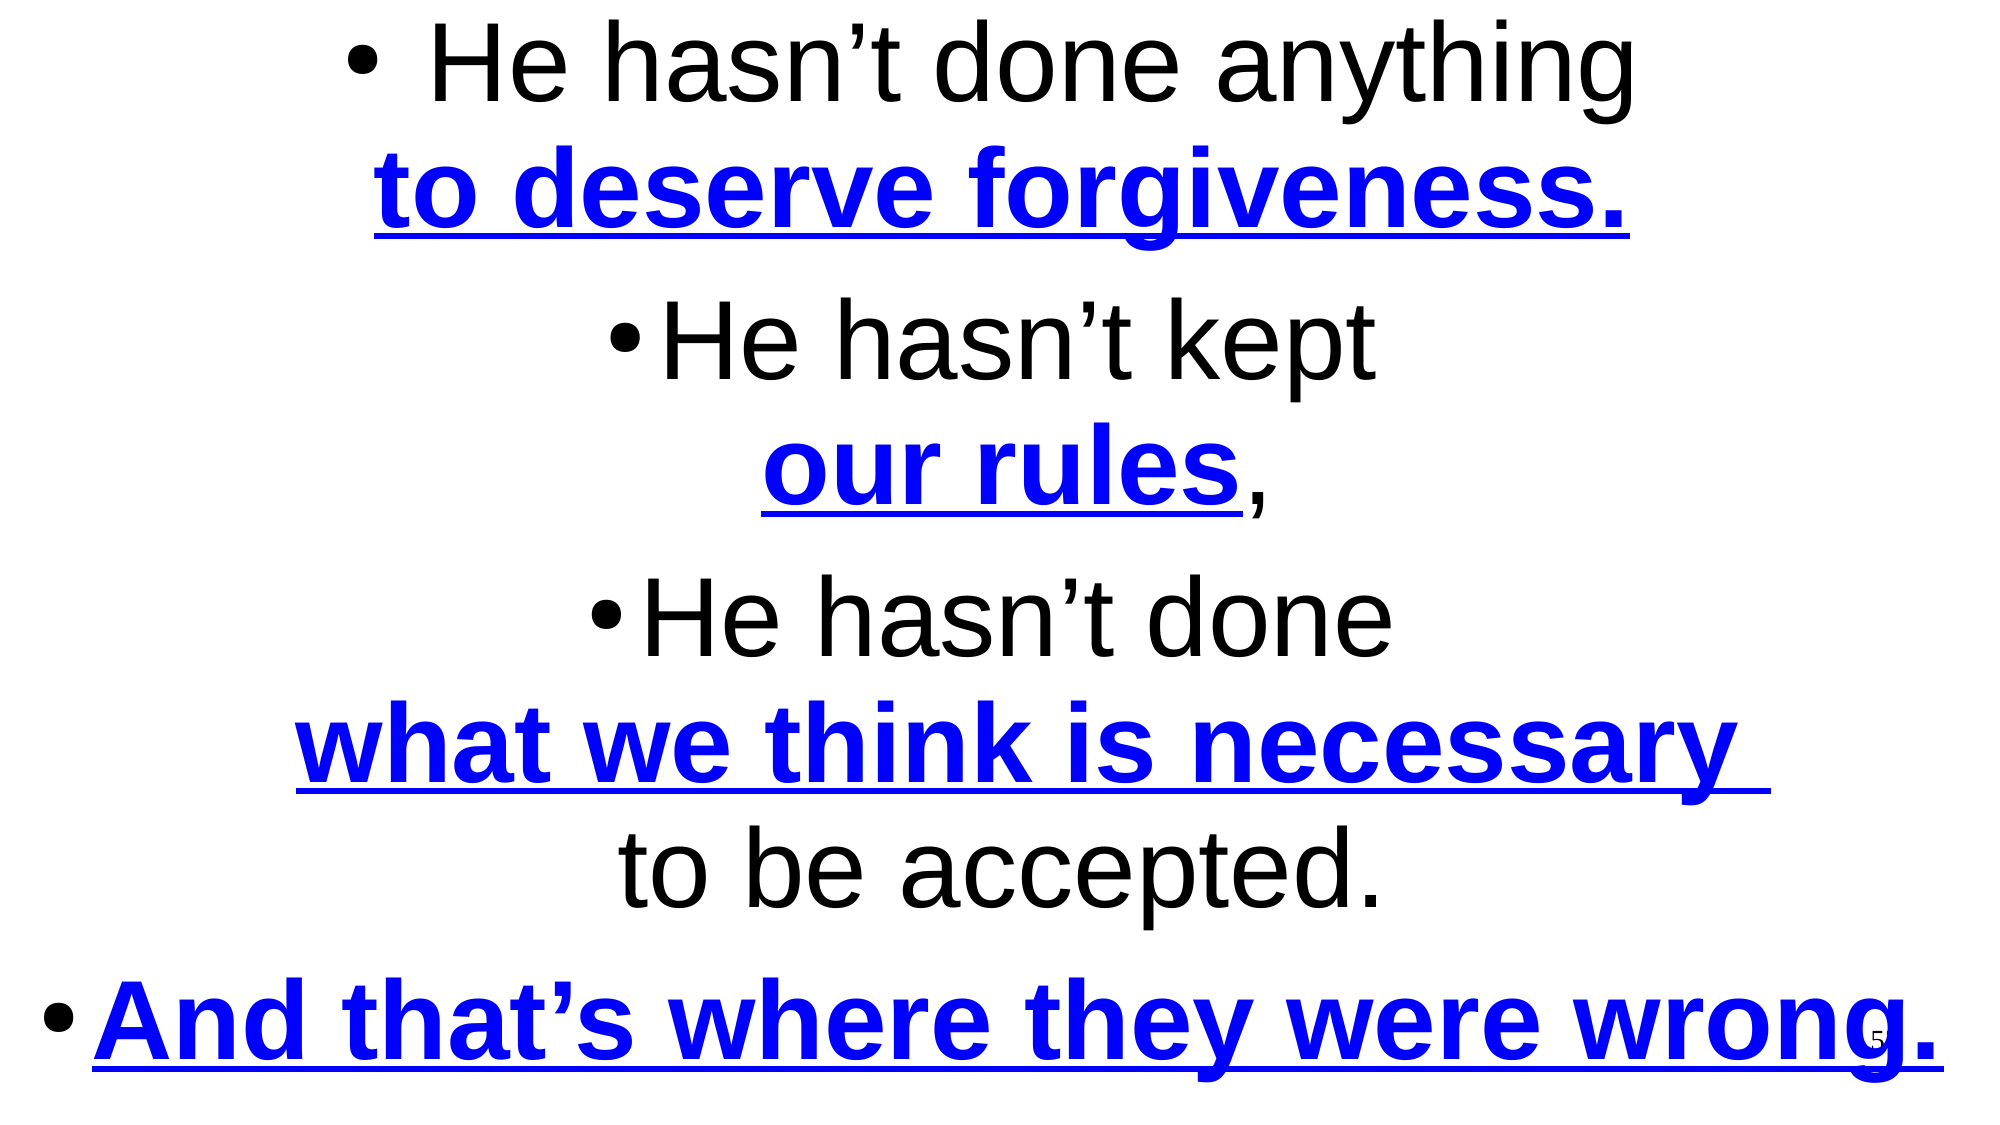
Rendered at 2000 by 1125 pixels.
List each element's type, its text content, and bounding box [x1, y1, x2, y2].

list He hasn’t done anything to deserve forgiveness. He hasn’t kept our rules, He hasn’t done what we think is necessary to be accepted. And that’s where they were wrong. [0, 0, 1996, 1123]
